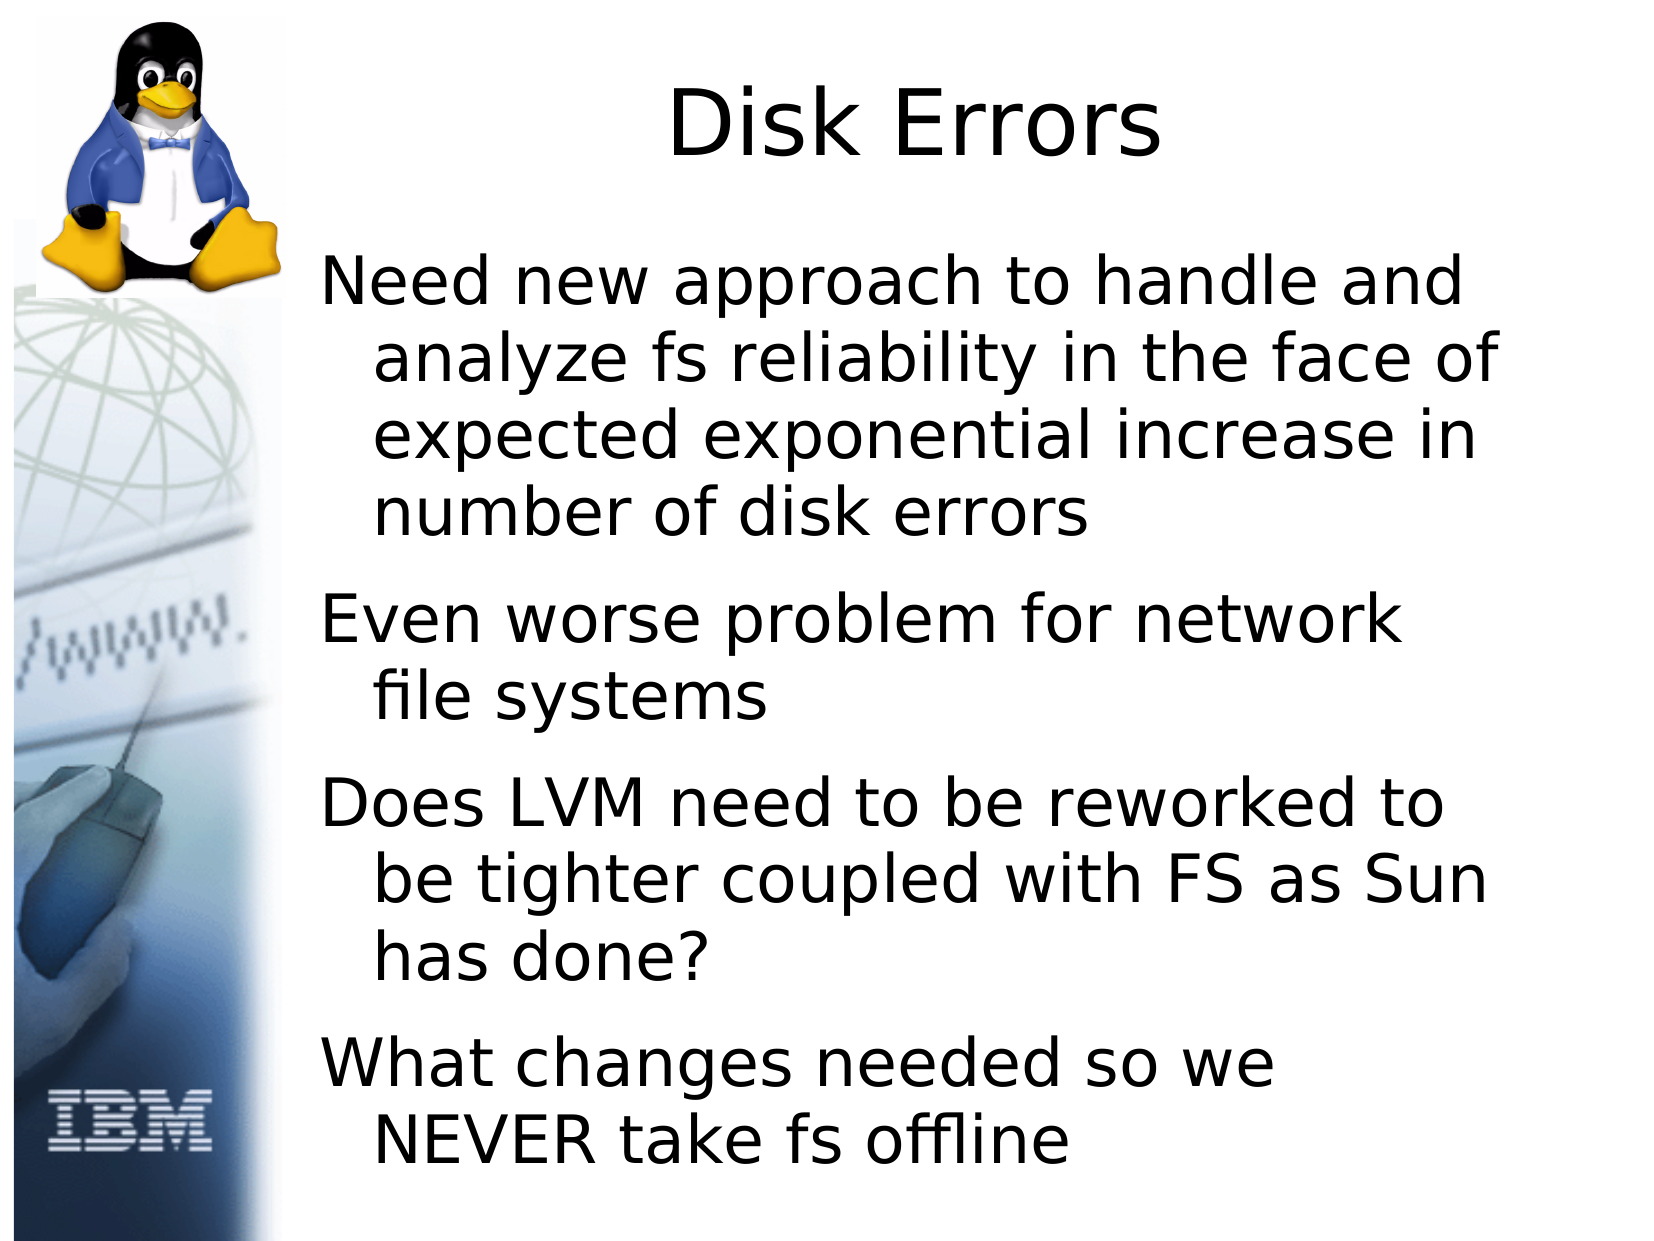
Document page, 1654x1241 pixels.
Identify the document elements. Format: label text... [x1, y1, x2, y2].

list Need new approach to handle and analyze fs reliability in the face of expected exponential increase in number of disk errors Even worse problem for network file systems Does LVM need to be reworked to be tighter coupled with FS as Sun has done? What changes needed so we NEVER take fs offline [301, 243, 1520, 1182]
title Disk Errors [301, 39, 1528, 209]
